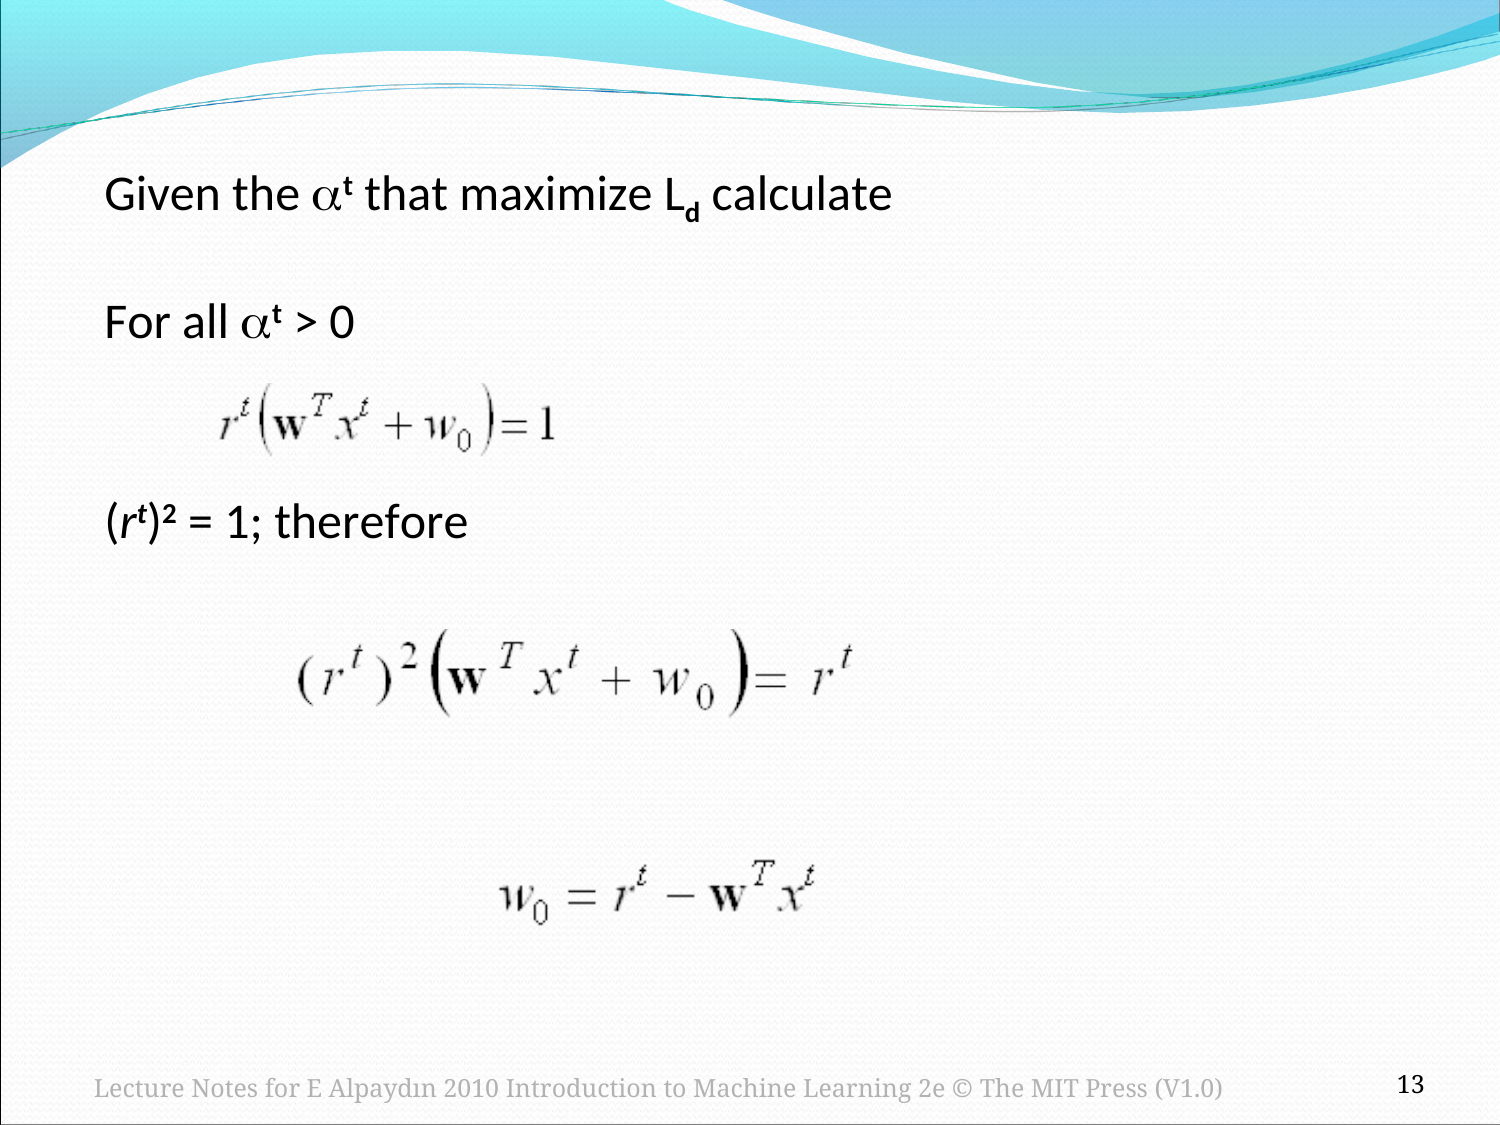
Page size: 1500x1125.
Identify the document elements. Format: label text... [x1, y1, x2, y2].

text_box Lecture Notes for E Alpaydın 2010 Introduction to Machine Learning 2e © The MIT Press (V1.0) [93, 1042, 1254, 1103]
text_box <number> [1299, 1042, 1426, 1103]
text_box Given the t that maximize Ld calculate For all t > 0 (rt)2 = 1; therefore [89, 152, 1436, 617]
picture [0, 0, 1500, 1125]
